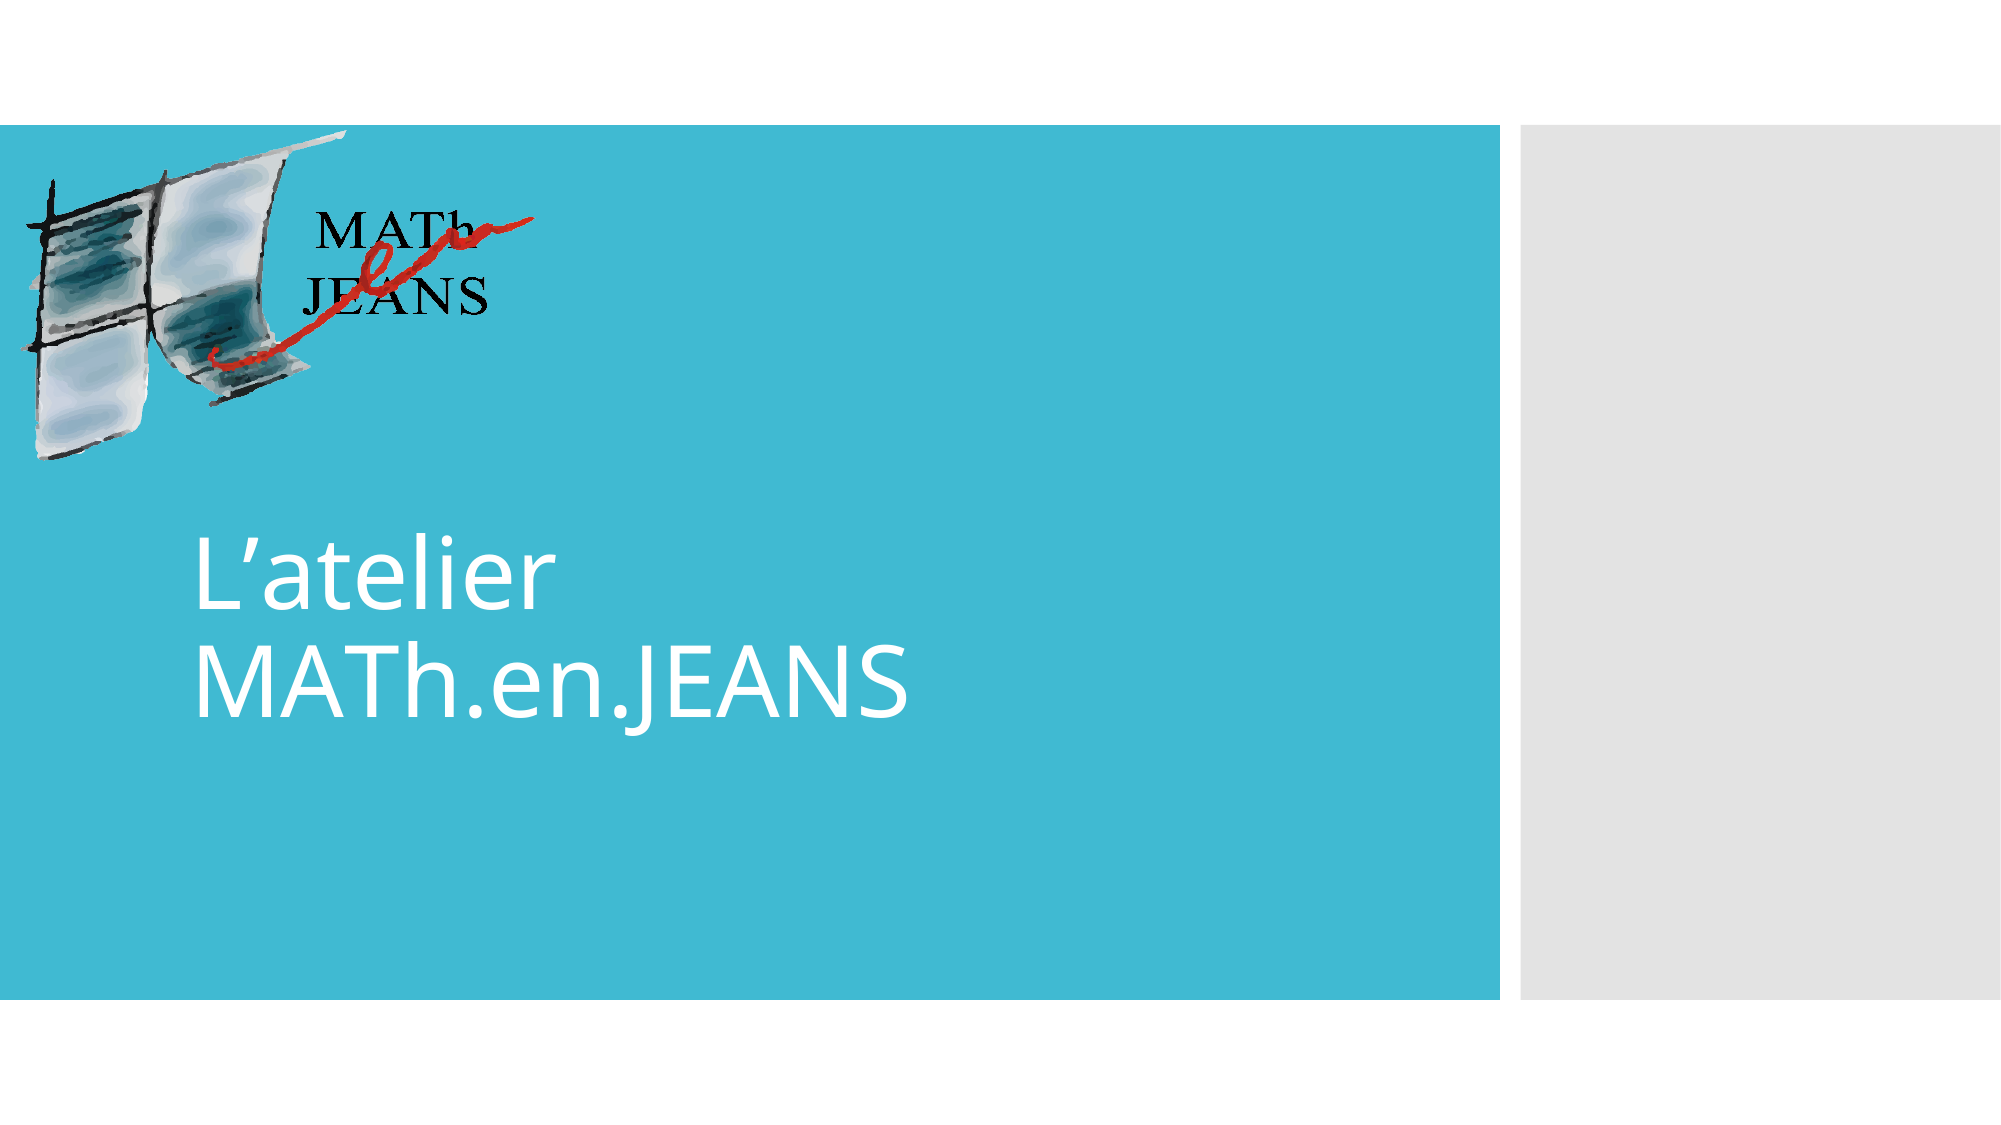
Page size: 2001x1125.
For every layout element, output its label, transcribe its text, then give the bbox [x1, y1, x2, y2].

picture [4, 109, 551, 480]
title L’atelier MATh.en.JEANS [175, 213, 1376, 748]
